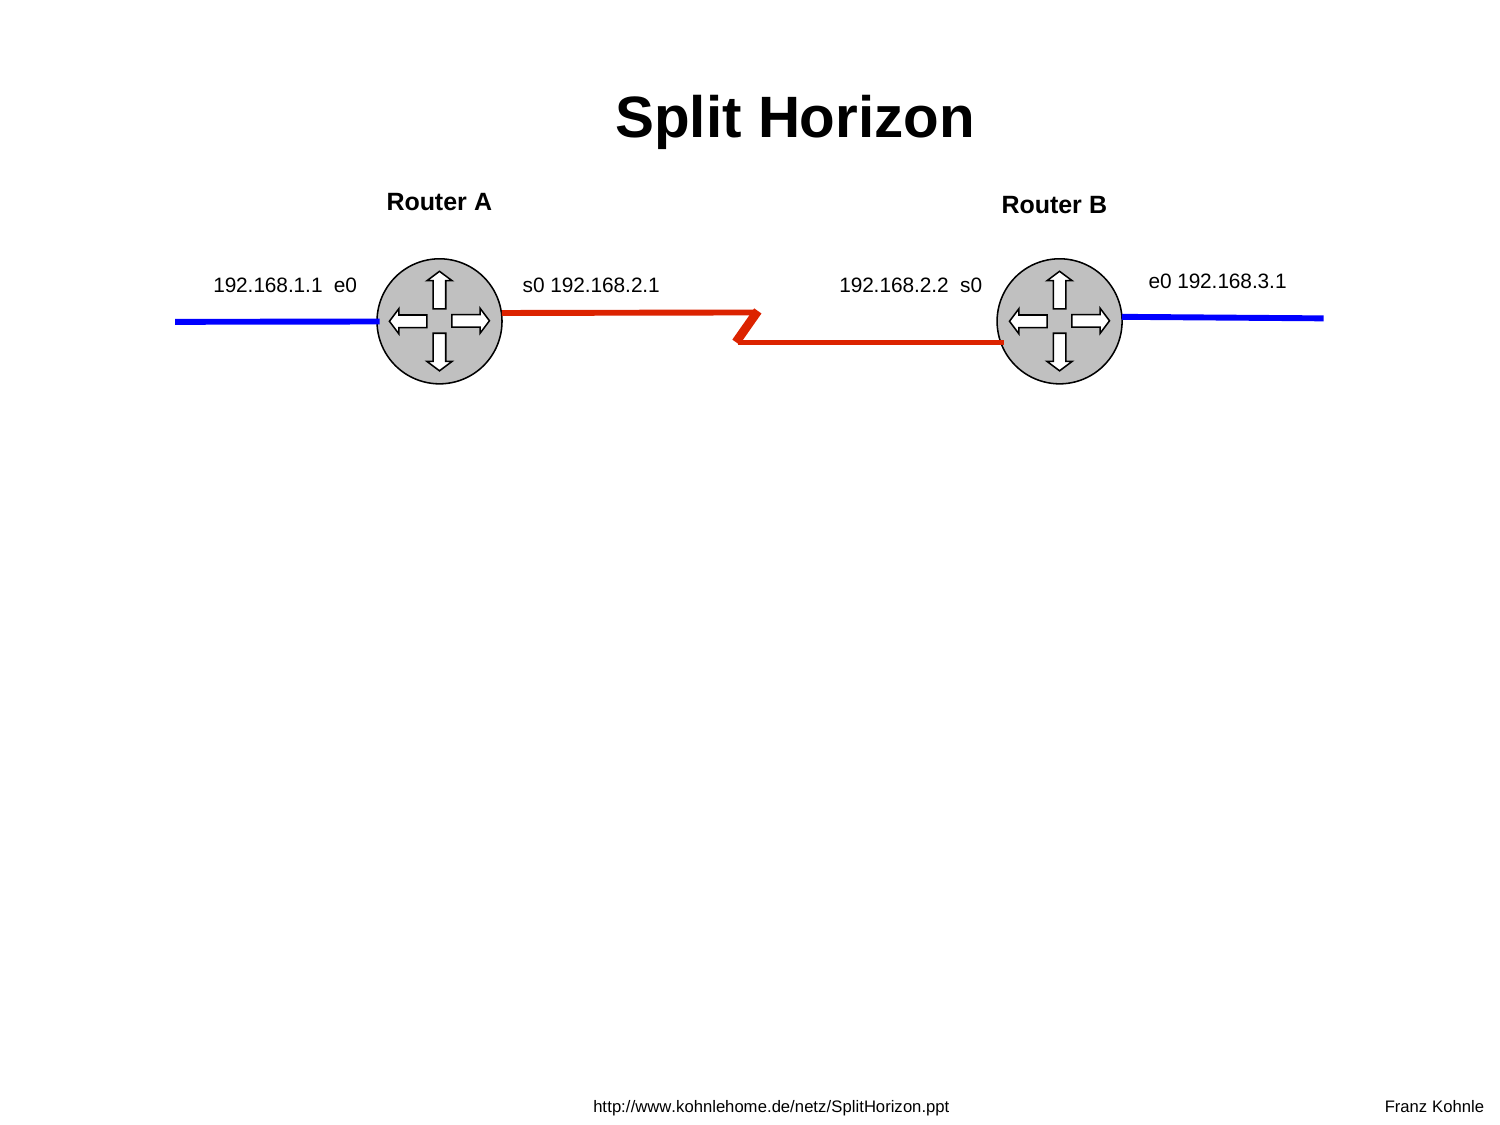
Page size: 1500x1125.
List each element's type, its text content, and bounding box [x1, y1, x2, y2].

text_box 192.168.2.2 s0 [824, 265, 999, 305]
text_box [377, 258, 503, 384]
text_box [997, 258, 1123, 384]
text_box Router B [986, 183, 1123, 227]
text_box 192.168.1.1 e0 [198, 265, 373, 305]
text_box e0 192.168.3.1 [1133, 262, 1308, 302]
text_box Franz Kohnle [1370, 1089, 1500, 1125]
text_box Split Horizon [579, 71, 1011, 164]
text_box http://www.kohnlehome.de/netz/SplitHorizon.ppt [578, 1089, 967, 1125]
text_box Router A [371, 179, 508, 224]
text_box s0 192.168.2.1 [507, 265, 682, 305]
